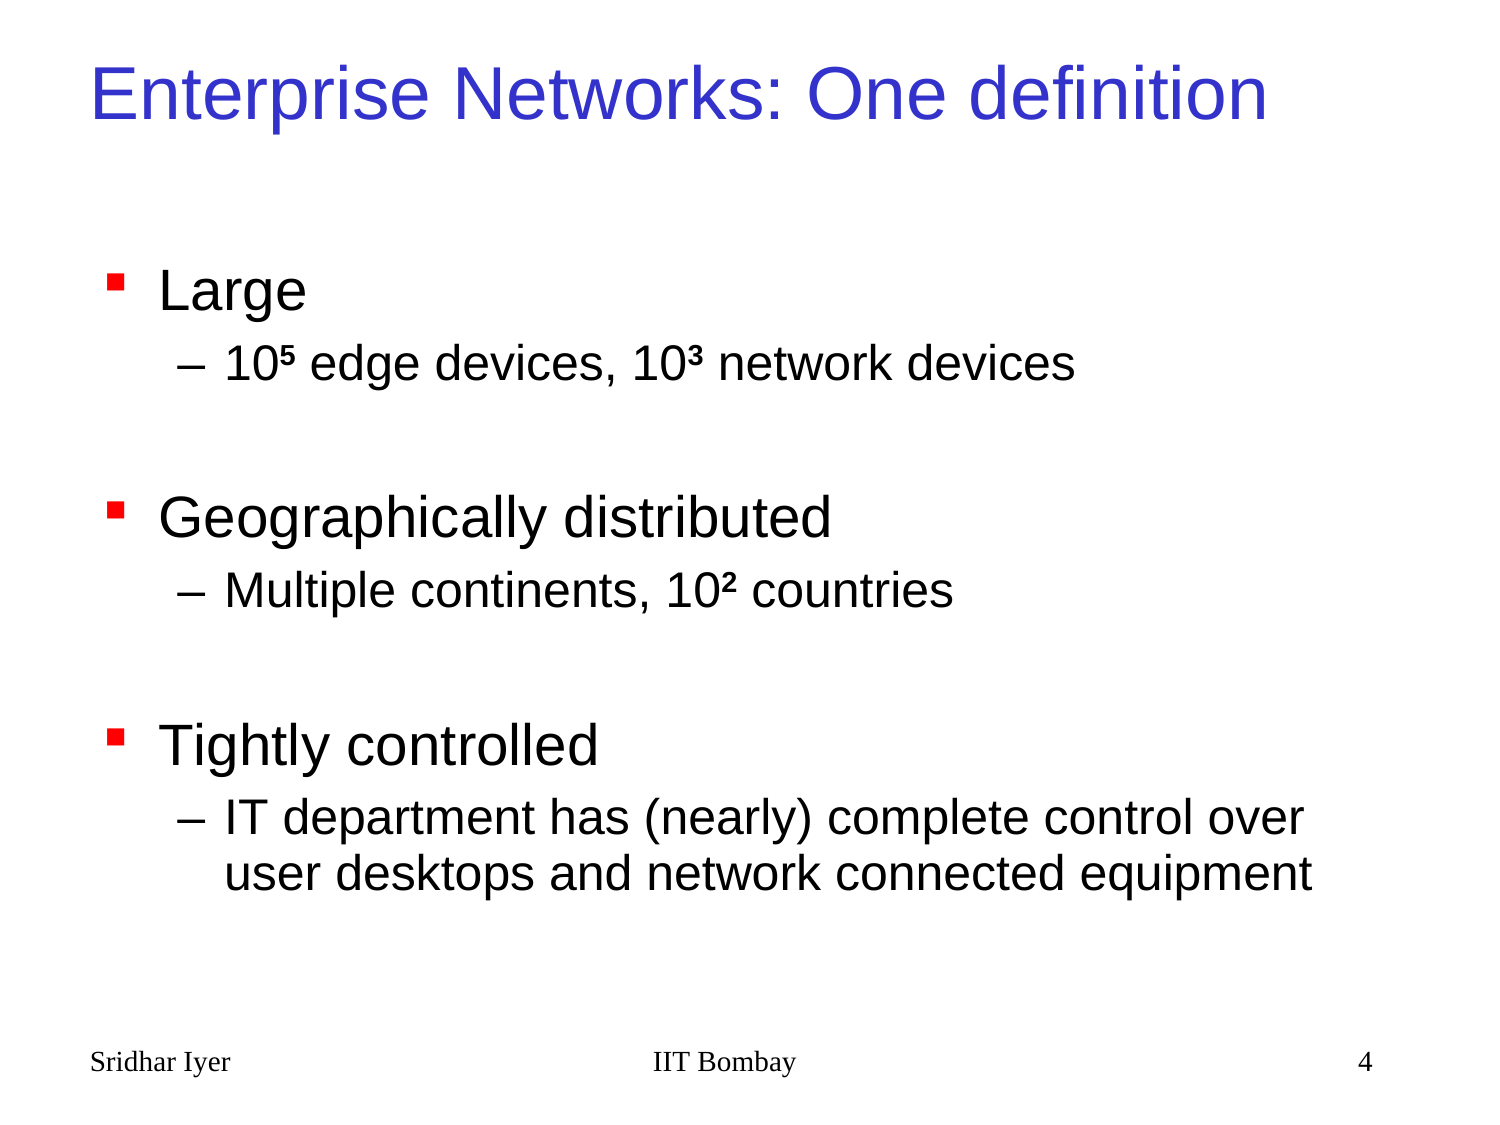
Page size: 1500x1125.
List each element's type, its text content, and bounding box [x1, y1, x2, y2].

list Large 105 edge devices, 103 network devices Geographically distributed Multiple continents, 102 countries Tightly controlled IT department has (nearly) complete control over user desktops and network connected equipment [87, 249, 1426, 1000]
title Enterprise Networks: One definition [75, 0, 1351, 188]
